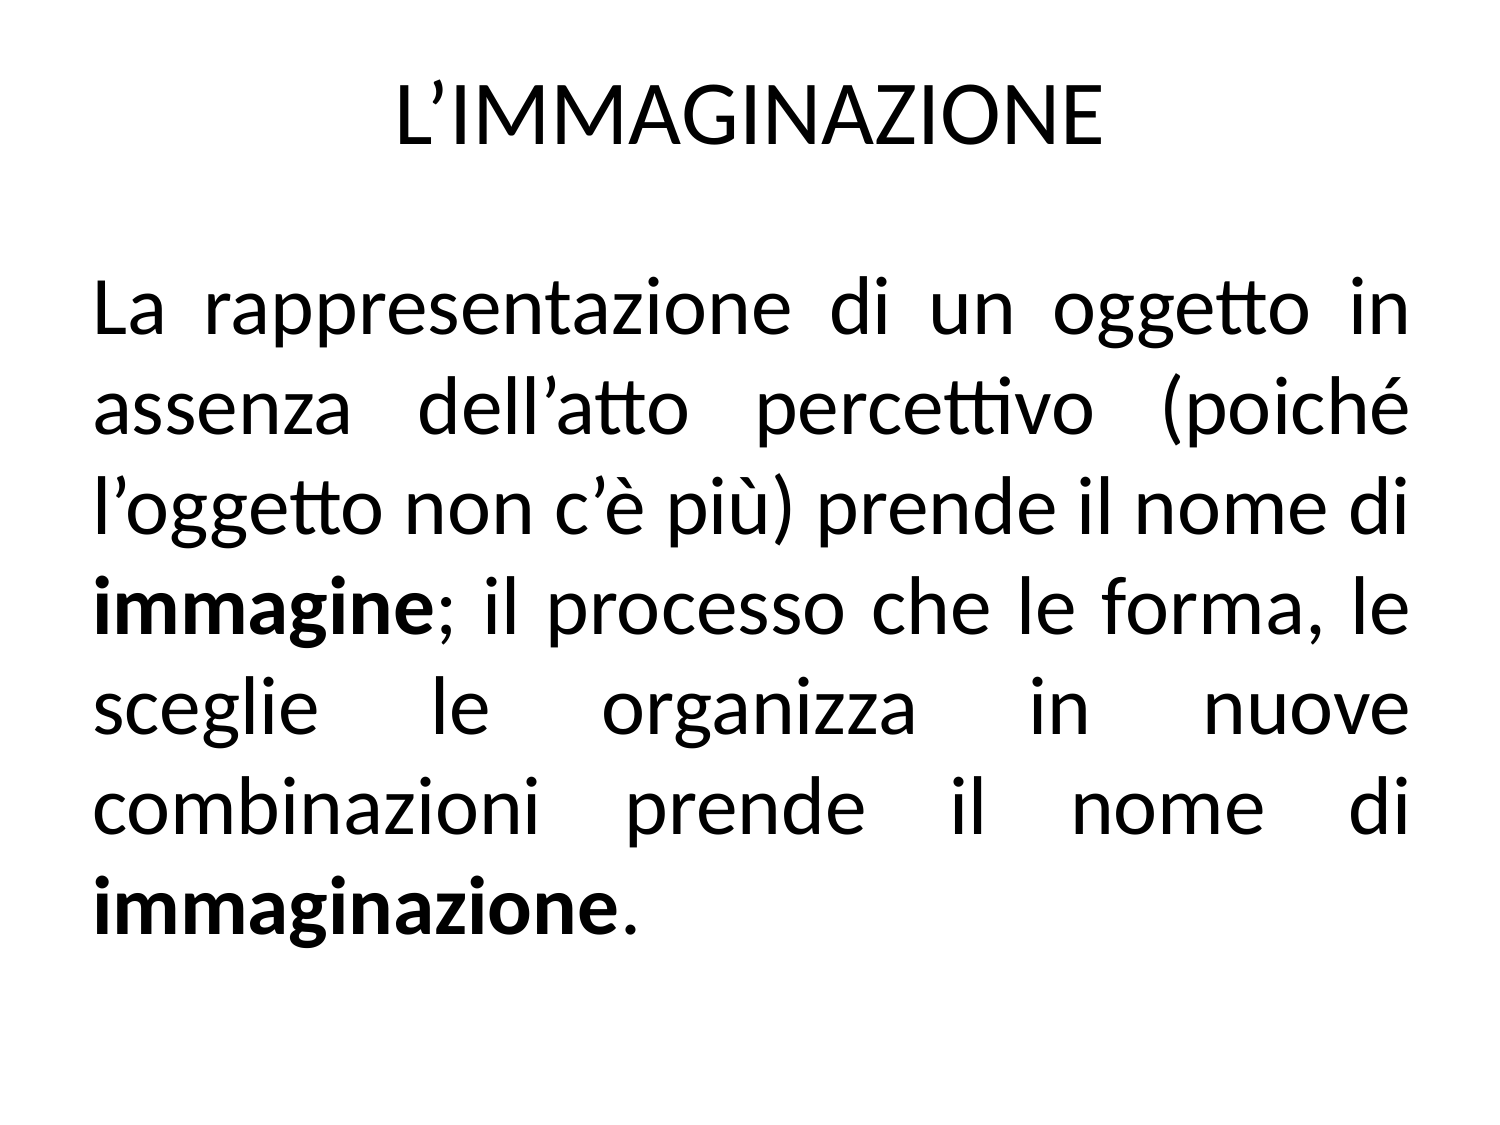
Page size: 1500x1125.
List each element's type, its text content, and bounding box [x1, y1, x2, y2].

title L’IMMAGINAZIONE [75, 45, 1425, 233]
list La rappresentazione di un oggetto in assenza dell’atto percettivo (poiché l’oggetto non c’è più) prende il nome di immagine; il processo che le forma, le sceglie le organizza in nuove combinazioni prende il nome di immaginazione. [77, 243, 1428, 986]
